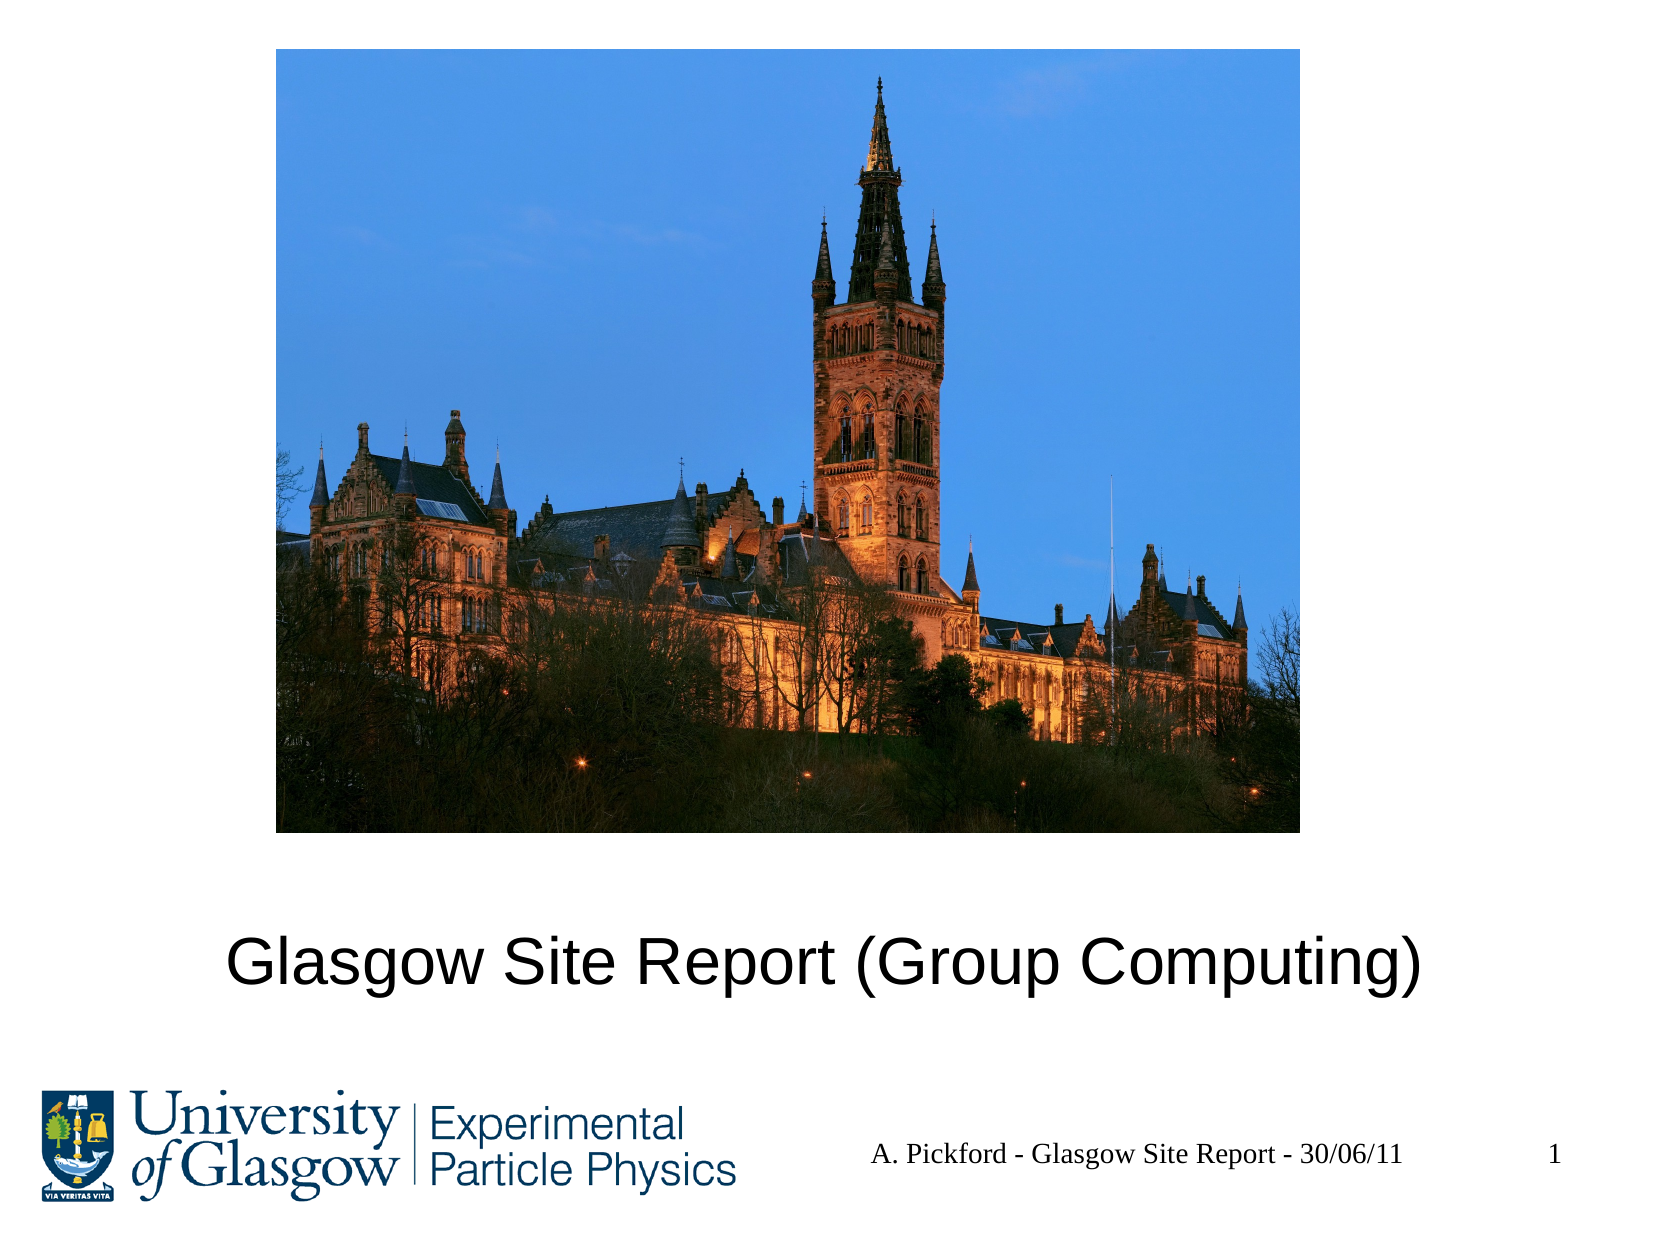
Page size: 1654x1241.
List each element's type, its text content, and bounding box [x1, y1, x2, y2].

picture [0, 1048, 769, 1241]
title Glasgow Site Report (Group Computing) [75, 900, 1576, 1023]
picture [276, 49, 1300, 833]
